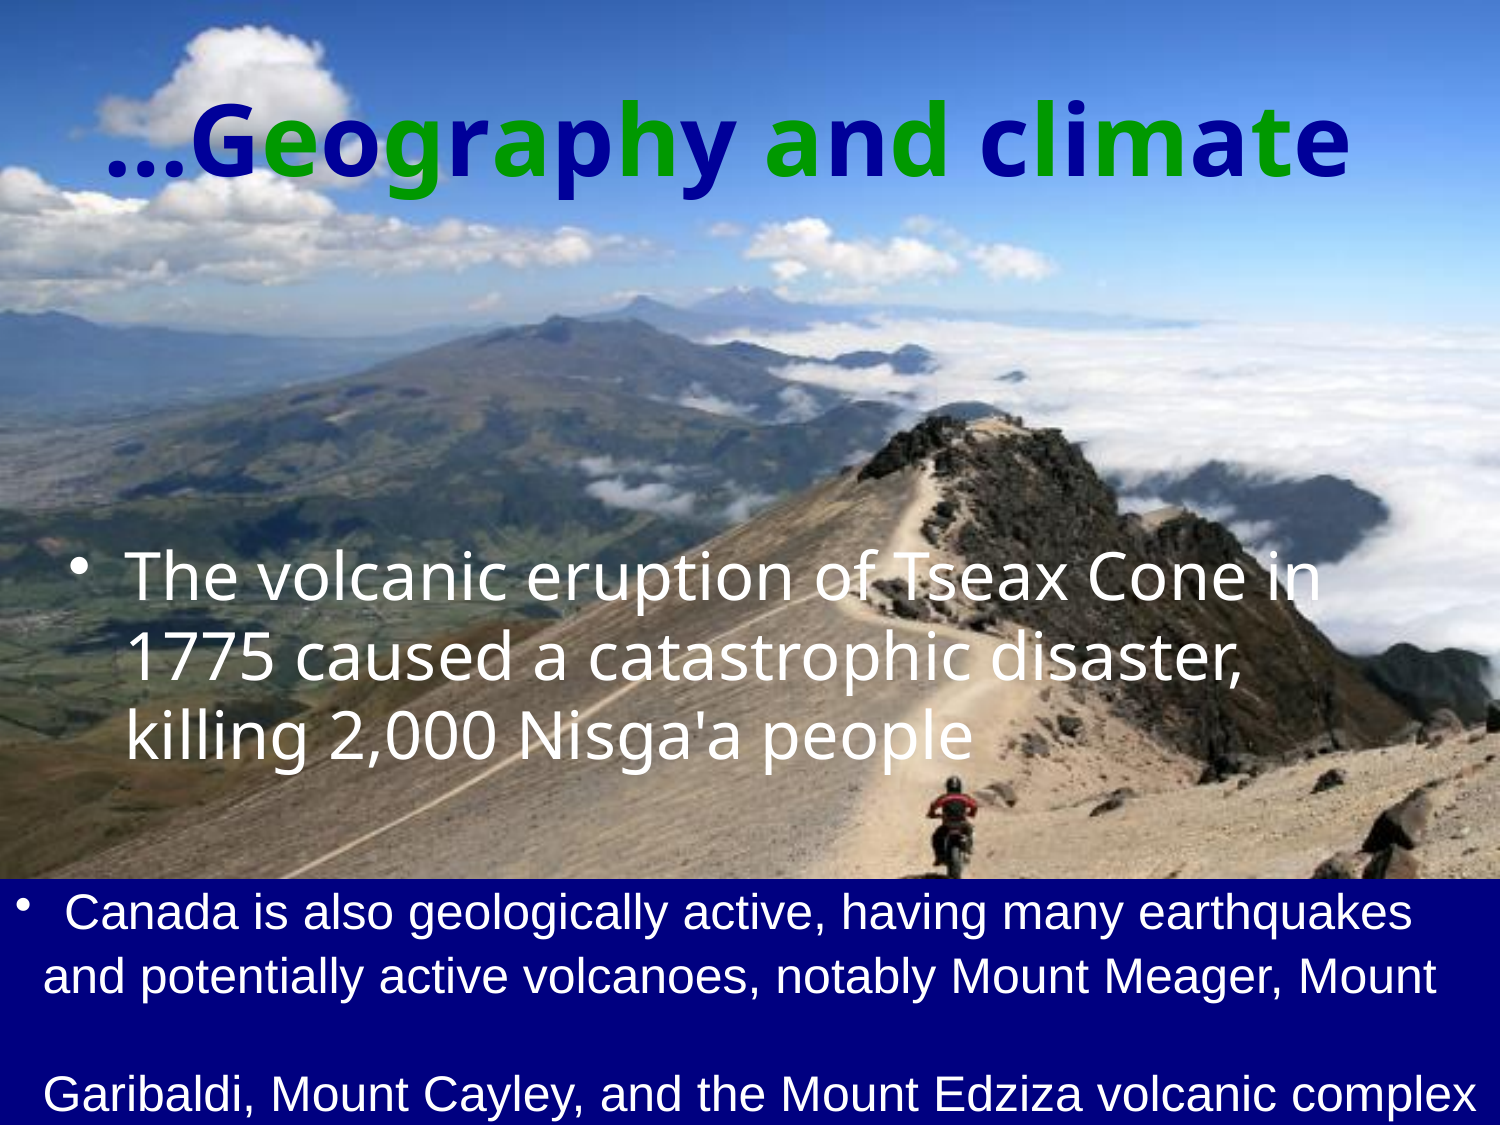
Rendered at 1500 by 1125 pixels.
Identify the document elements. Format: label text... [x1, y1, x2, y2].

text_box Canada is also geologically active, having many earthquakes and potentially active volcanoes, notably Mount Meager, Mount Garibaldi, Mount Cayley, and the Mount Edziza volcanic complex [0, 879, 1500, 1125]
title …Geography and climate [53, 42, 1404, 231]
picture [0, 0, 1500, 879]
list The volcanic eruption of Tseax Cone in 1775 caused a catastrophic disaster, killing 2,000 Nisga'a people [53, 432, 1404, 856]
